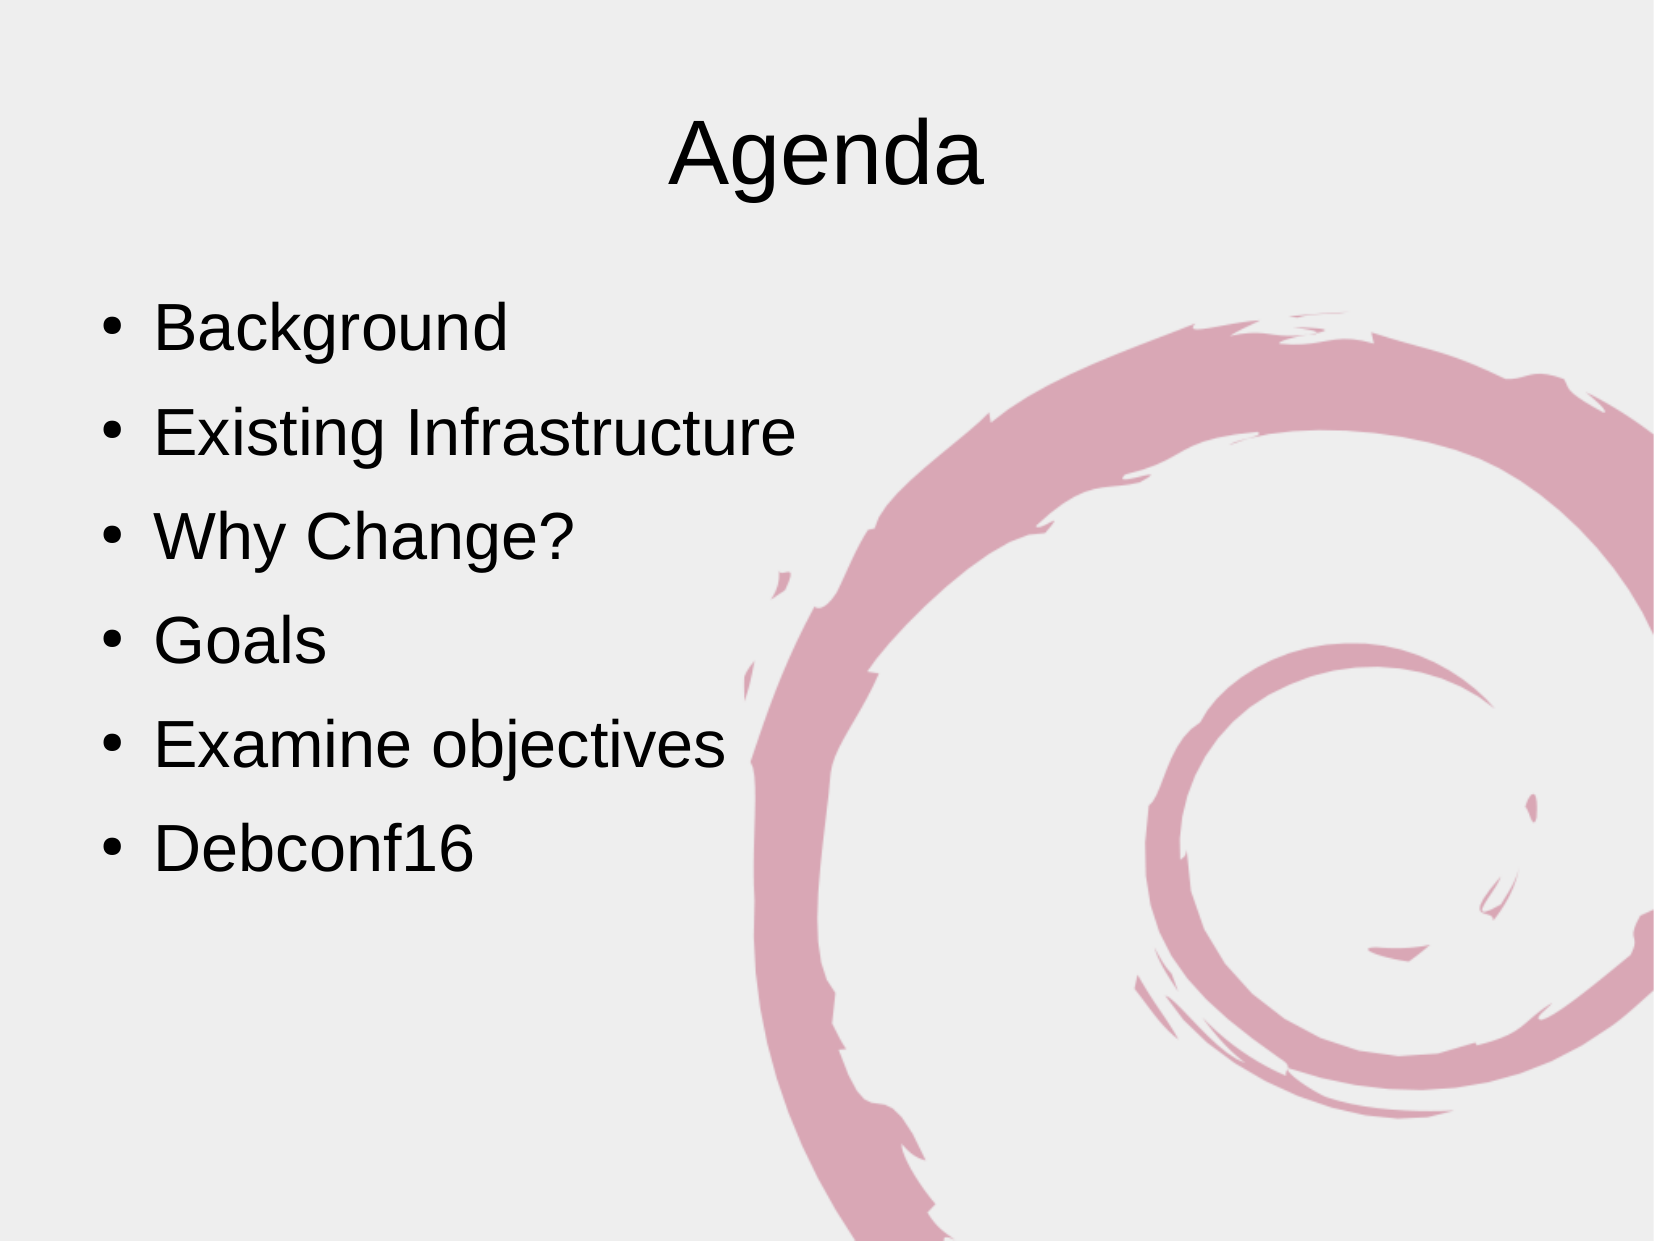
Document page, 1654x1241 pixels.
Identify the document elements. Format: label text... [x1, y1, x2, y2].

picture [0, 0, 1654, 1241]
list Background Existing Infrastructure Why Change? Goals Examine objectives Debconf16 [82, 290, 1571, 1010]
title Agenda [82, 49, 1571, 257]
